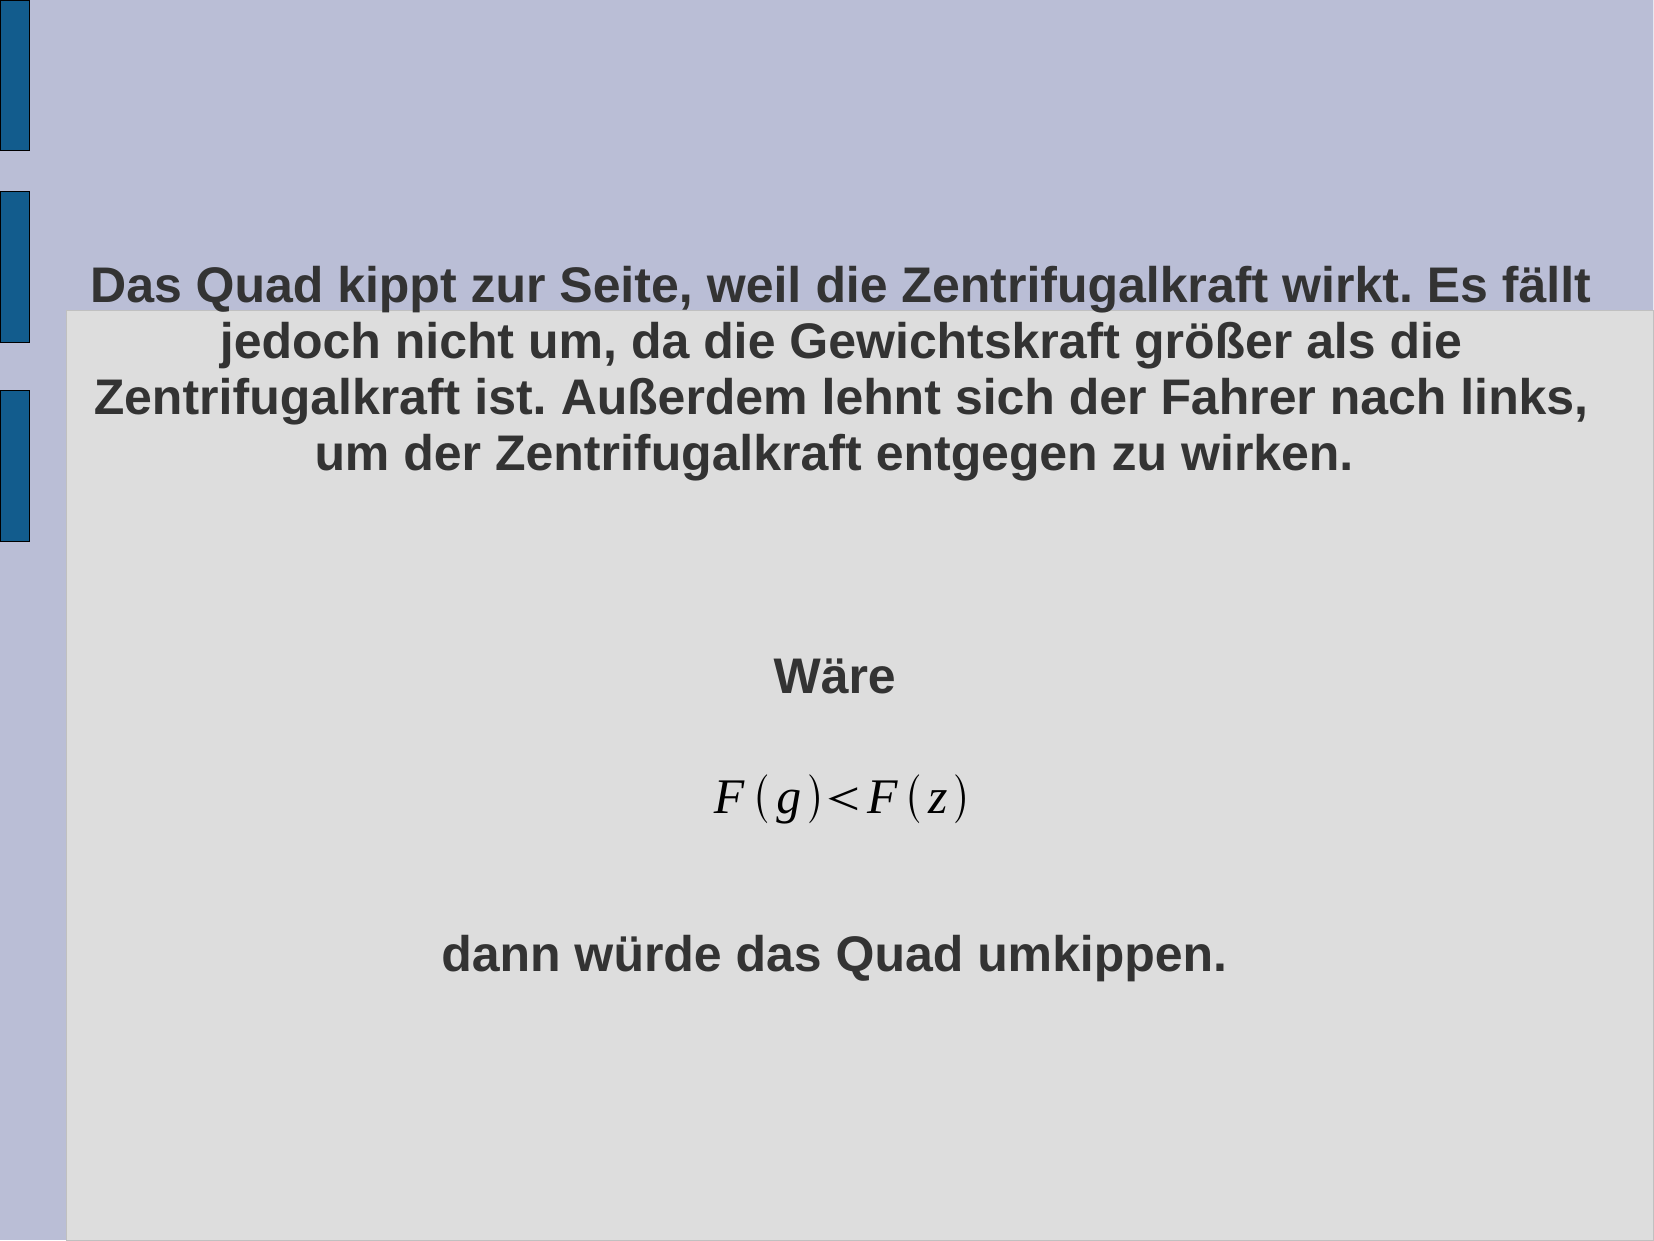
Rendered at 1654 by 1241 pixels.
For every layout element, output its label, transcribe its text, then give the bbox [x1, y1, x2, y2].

chart [704, 770, 975, 827]
title Das Quad kippt zur Seite, weil die Zentrifugalkraft wirkt. Es fällt jedoch nicht um, da die Gewichtskraft größer als die Zentrifugalkraft ist. Außerdem lehnt sich der Fahrer nach links, um der Zentrifugalkraft entgegen zu wirken. Wäre dann würde das Quad umkippen. [59, 118, 1625, 1123]
